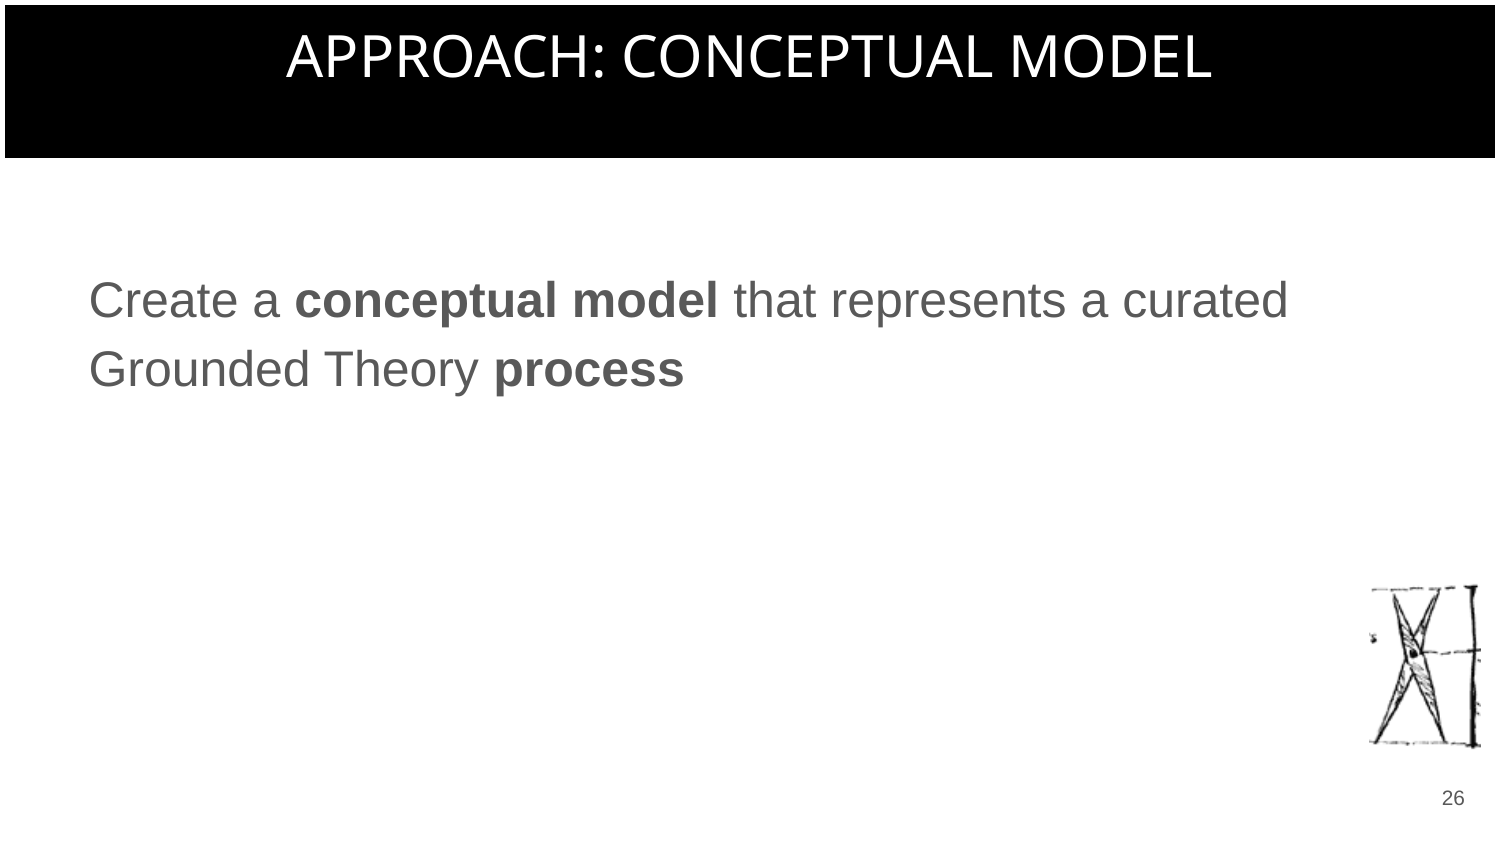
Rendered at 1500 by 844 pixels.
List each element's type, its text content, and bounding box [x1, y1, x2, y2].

text_box Approach: Conceptual Model [0, 0, 1500, 163]
text_box Create a conceptual model that represents a curated Grounded Theory process [73, 243, 1340, 412]
slide_number <number> [1389, 764, 1480, 830]
picture [1369, 575, 1481, 757]
